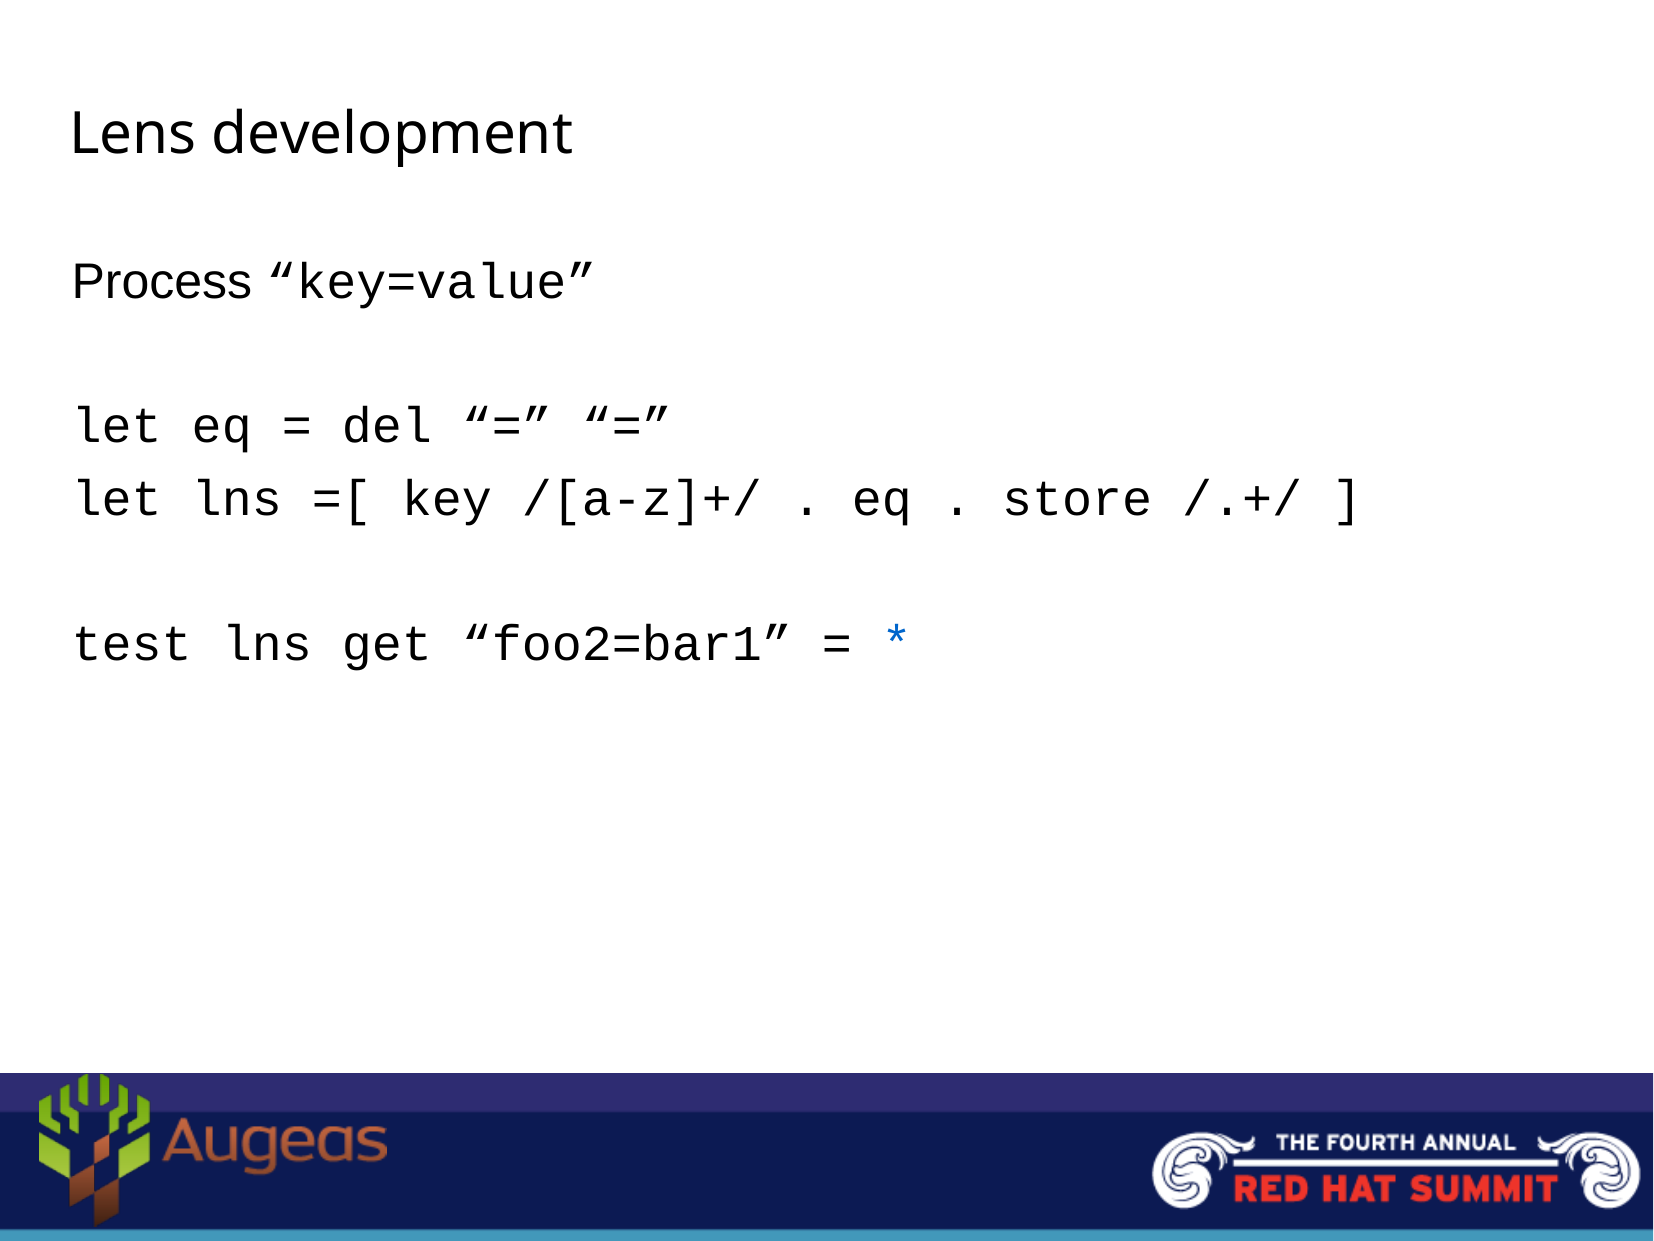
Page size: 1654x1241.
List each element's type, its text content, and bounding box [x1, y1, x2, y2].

picture [0, 1073, 1654, 1241]
title Lens development [69, 71, 1501, 190]
list Process “key=value” let eq = del “=” “=” let lns =[ key /[a-z]+/ . eq . store /.+/ ] test lns get “foo2=bar1” = * [71, 180, 1495, 1089]
